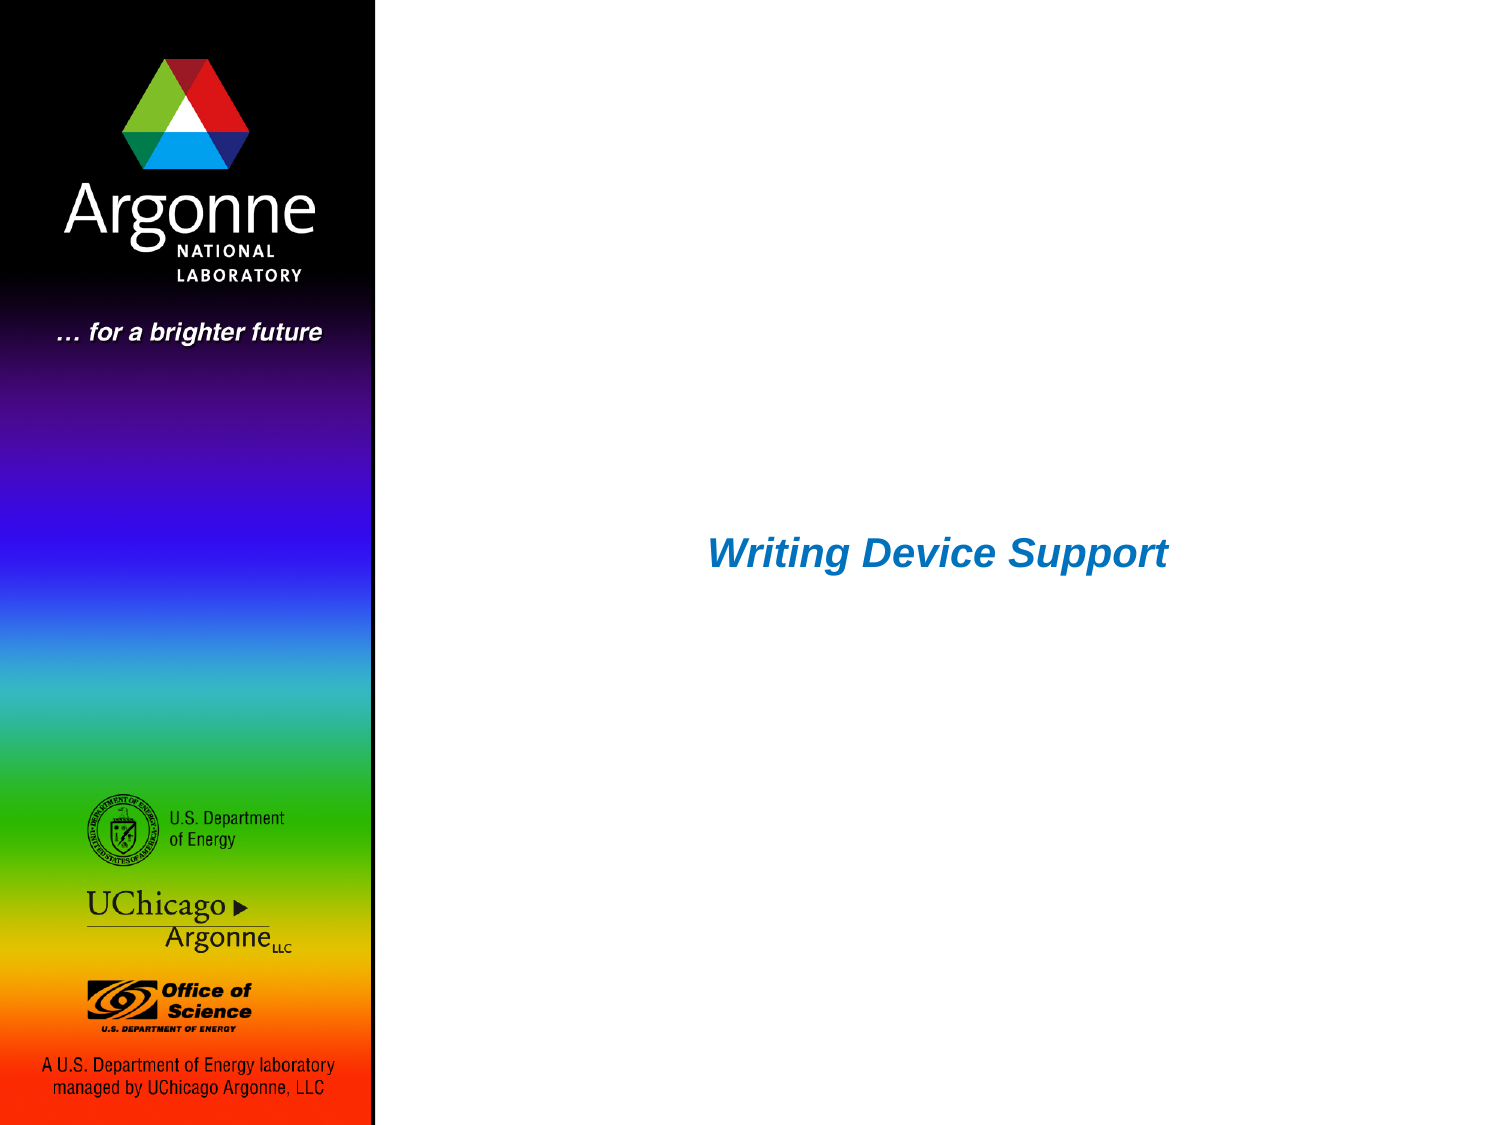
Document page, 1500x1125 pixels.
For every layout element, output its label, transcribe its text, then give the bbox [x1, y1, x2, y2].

title Writing Device Support [408, 523, 1468, 585]
picture [0, 0, 375, 1125]
